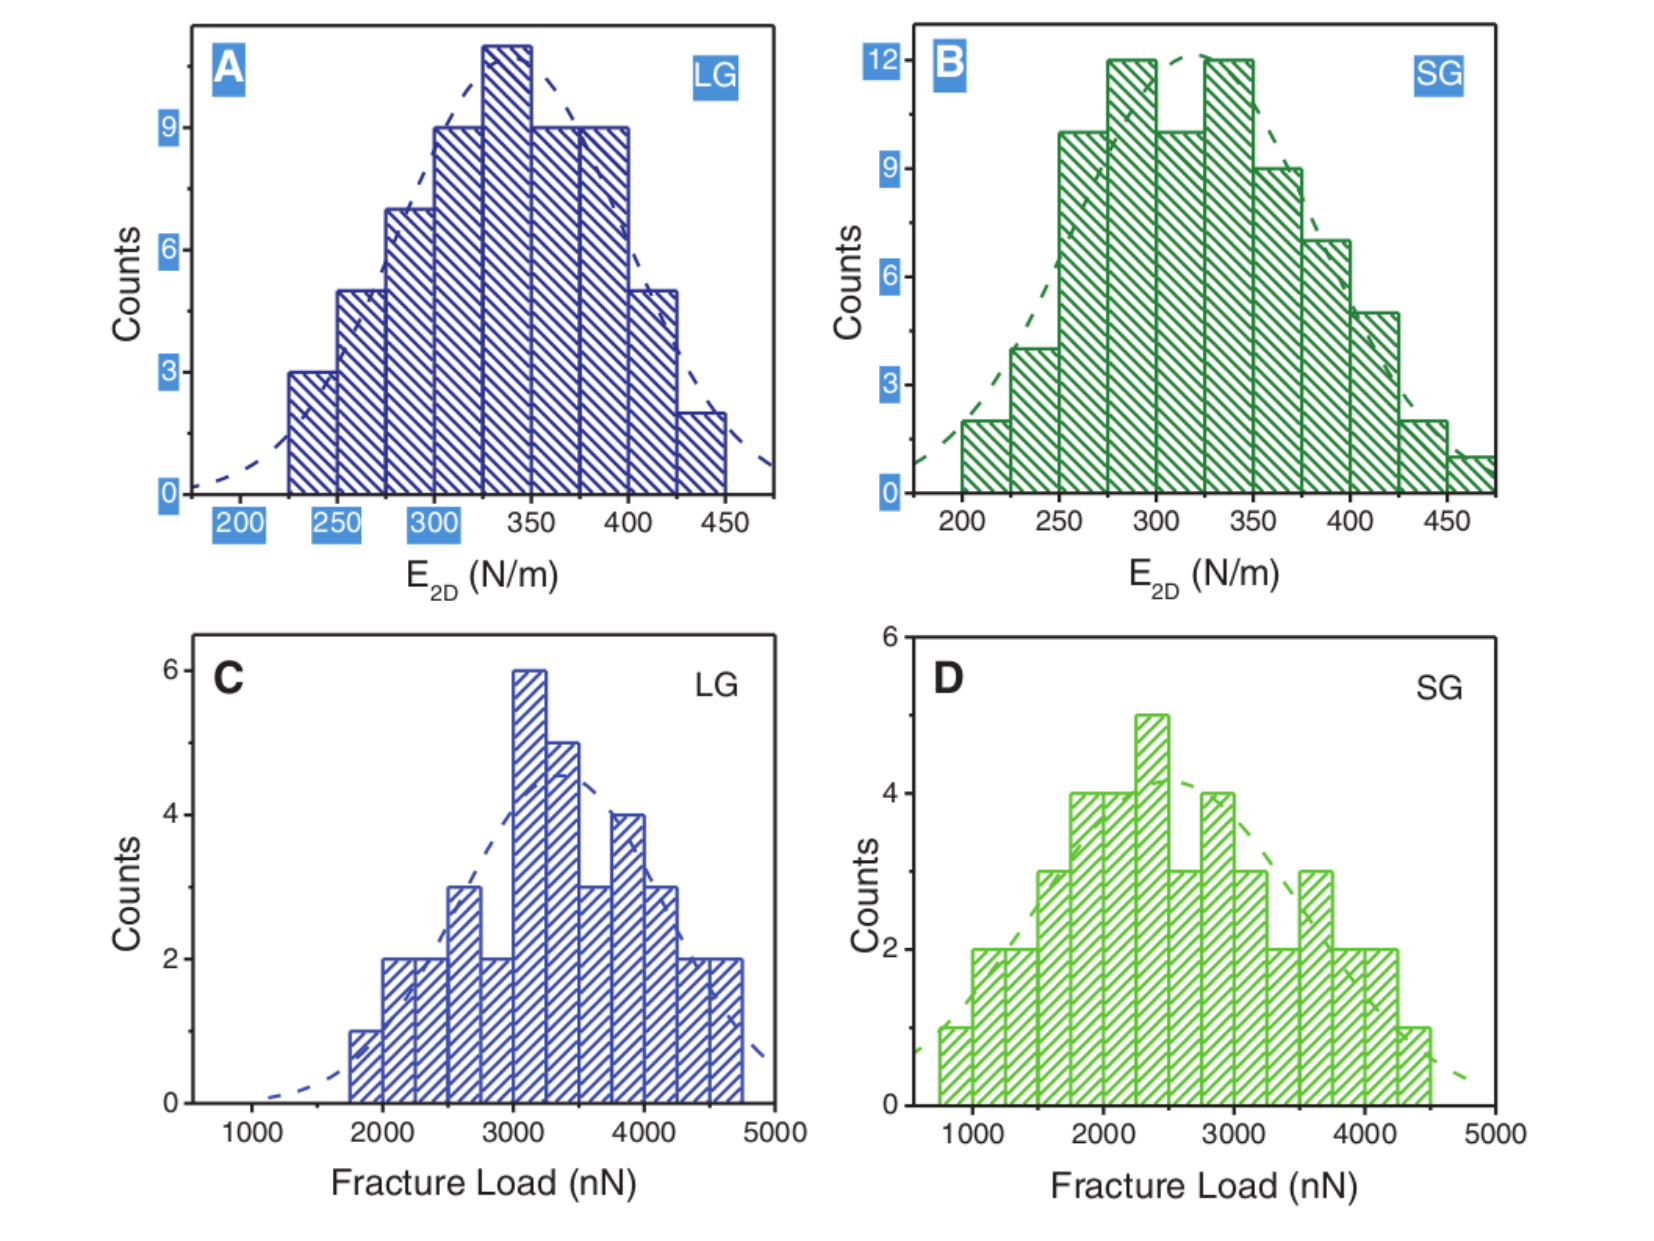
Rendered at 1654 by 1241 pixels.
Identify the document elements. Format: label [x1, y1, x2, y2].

picture [91, 0, 1546, 1229]
